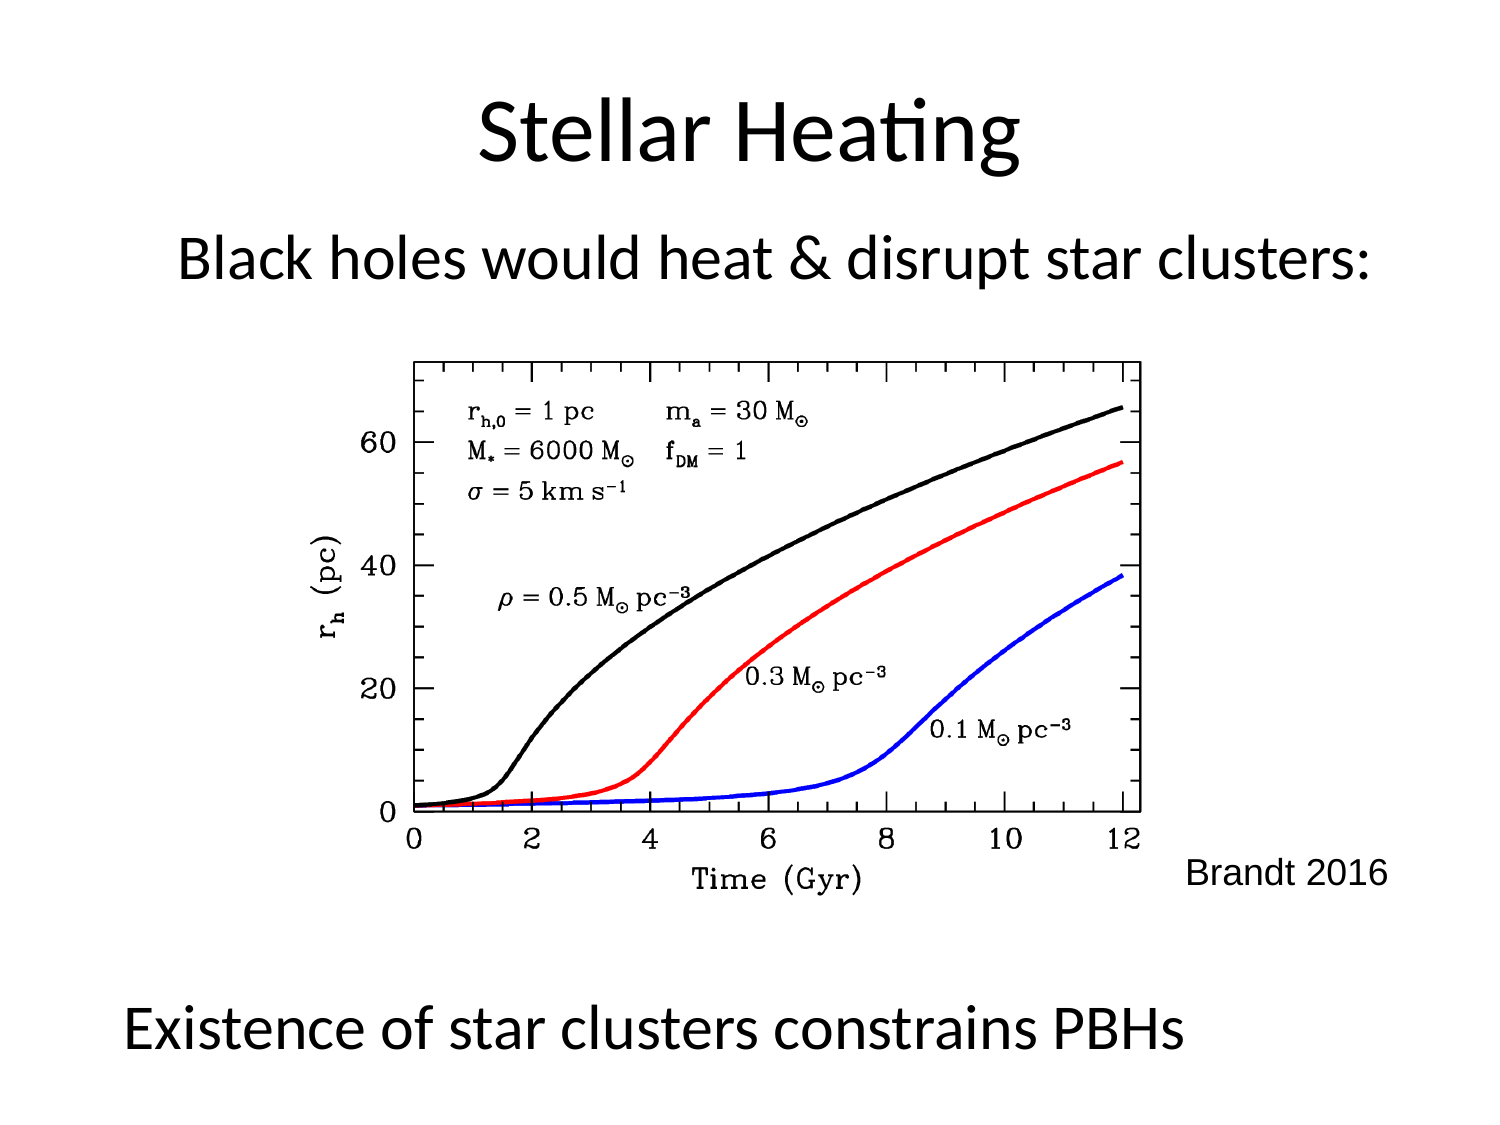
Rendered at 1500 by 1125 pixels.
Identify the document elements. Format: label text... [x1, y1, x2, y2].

title Stellar Heating [75, 45, 1425, 233]
list Black holes would heat & disrupt star clusters: Existence of star clusters constrains PBHs [108, 223, 1490, 1075]
text_box Brandt 2016 [1170, 843, 1443, 901]
